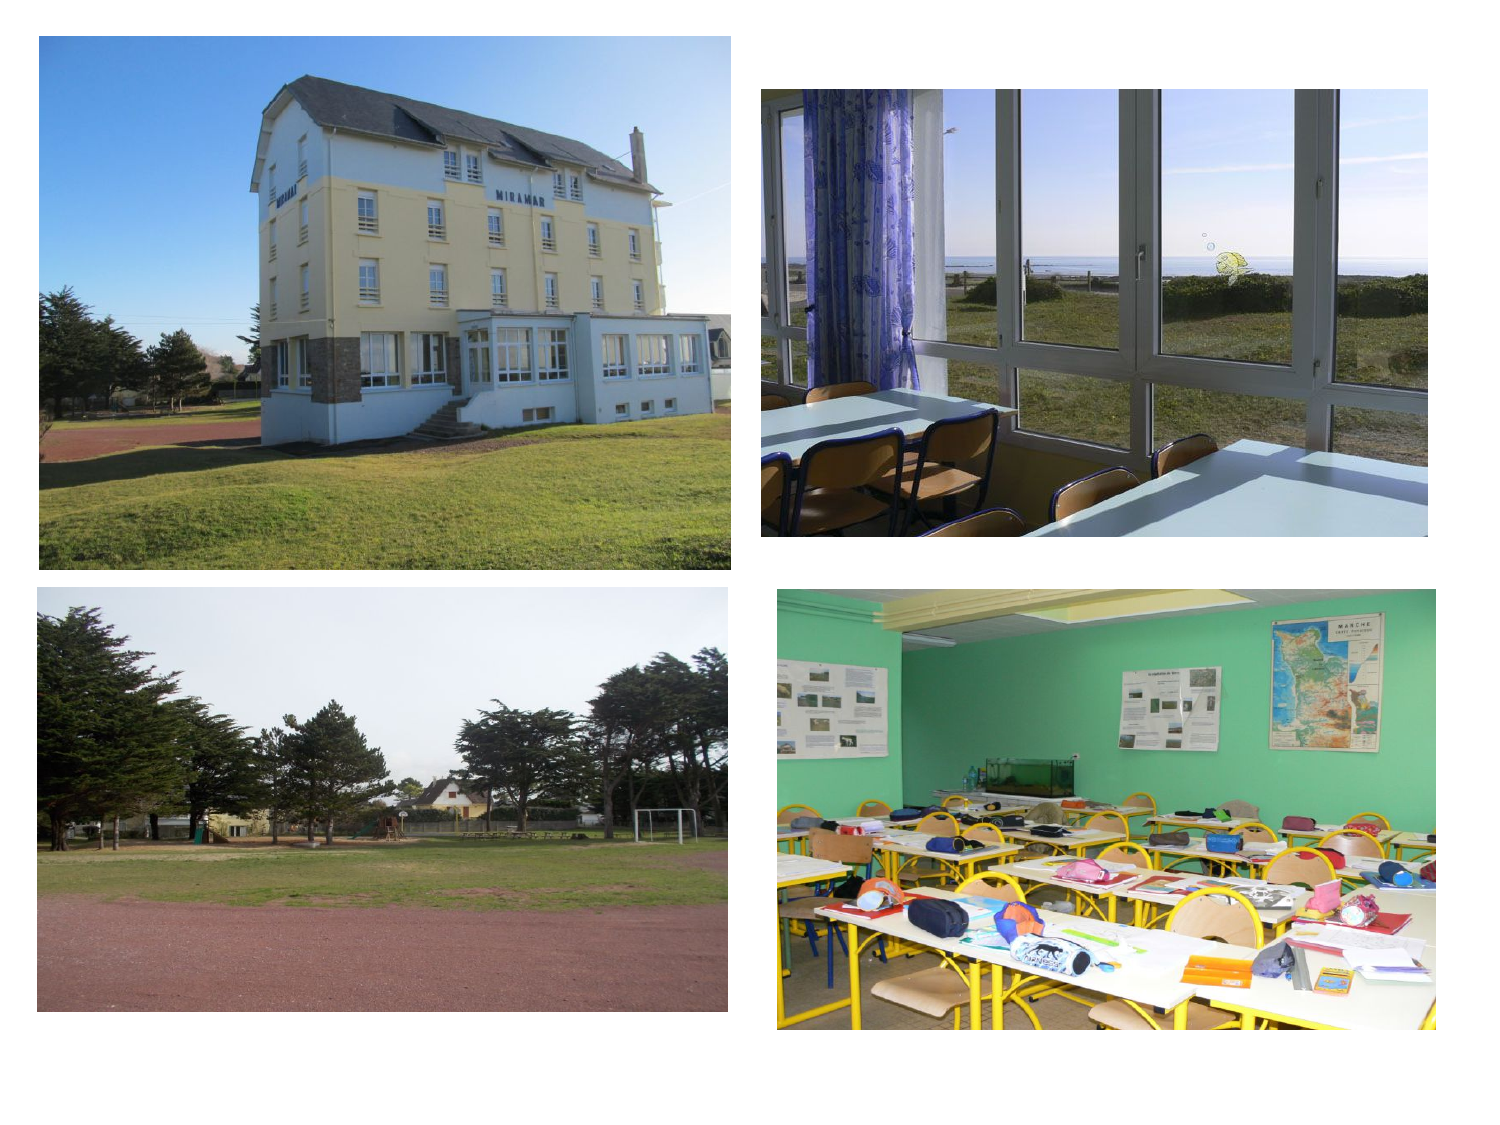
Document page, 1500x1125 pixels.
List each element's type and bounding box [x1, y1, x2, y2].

picture [777, 589, 1436, 1030]
picture [39, 36, 731, 570]
picture [37, 587, 728, 1012]
picture [761, 89, 1428, 537]
